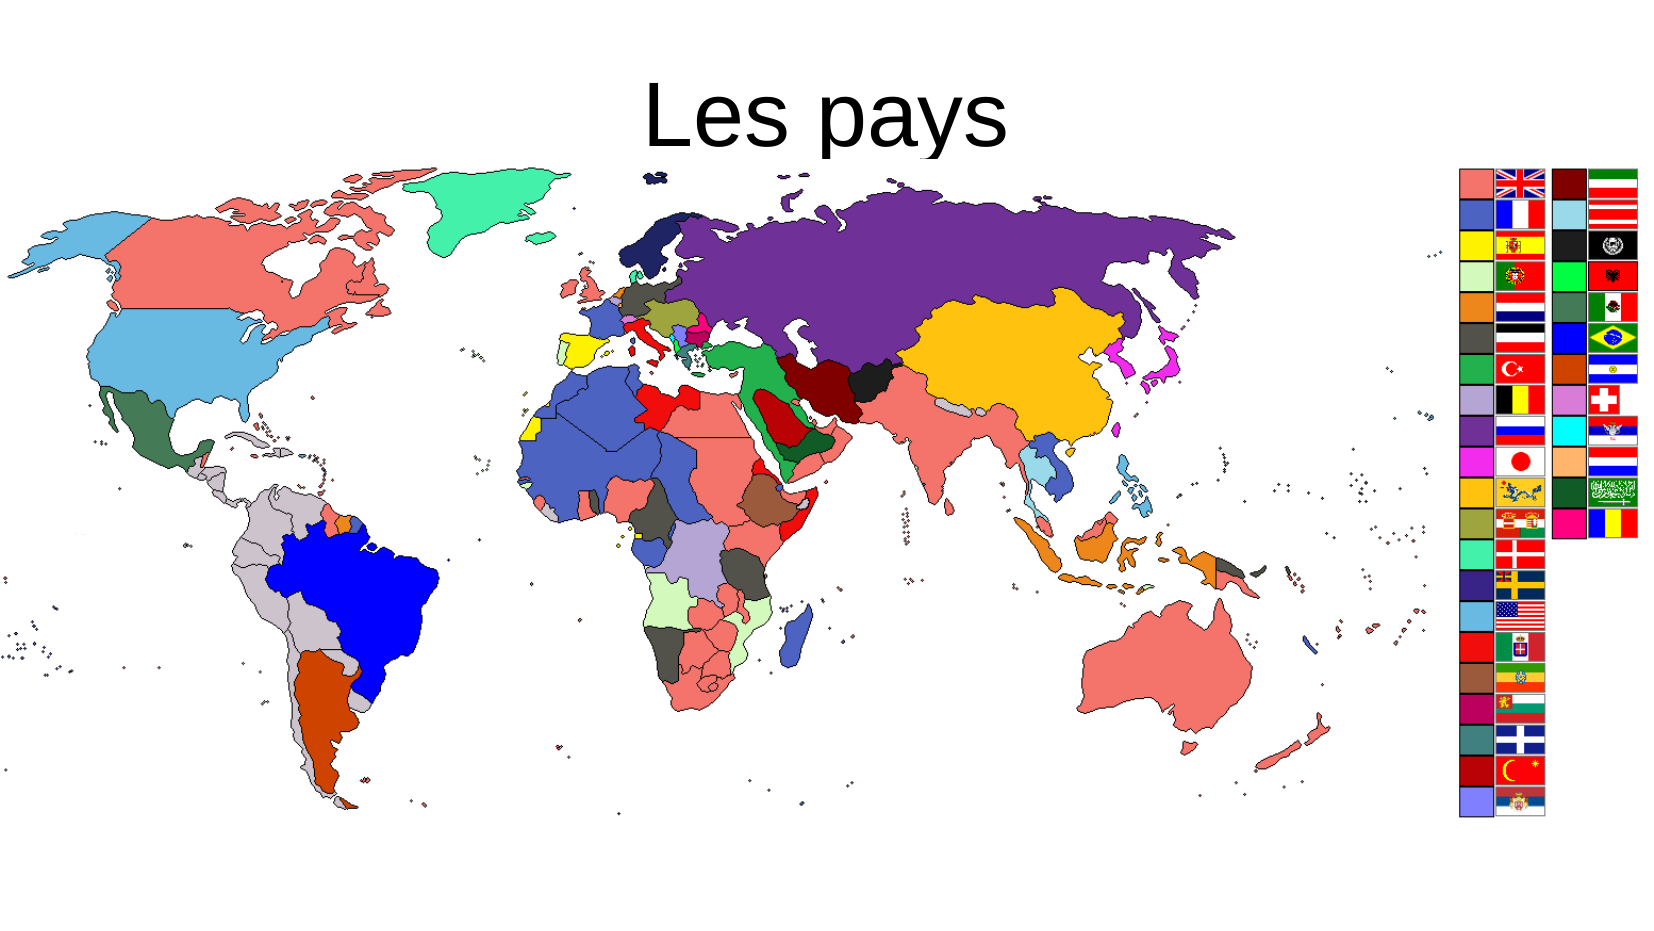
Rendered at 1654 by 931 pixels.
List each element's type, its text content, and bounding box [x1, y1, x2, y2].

title Les pays [82, 37, 1571, 159]
picture [0, 159, 1654, 827]
